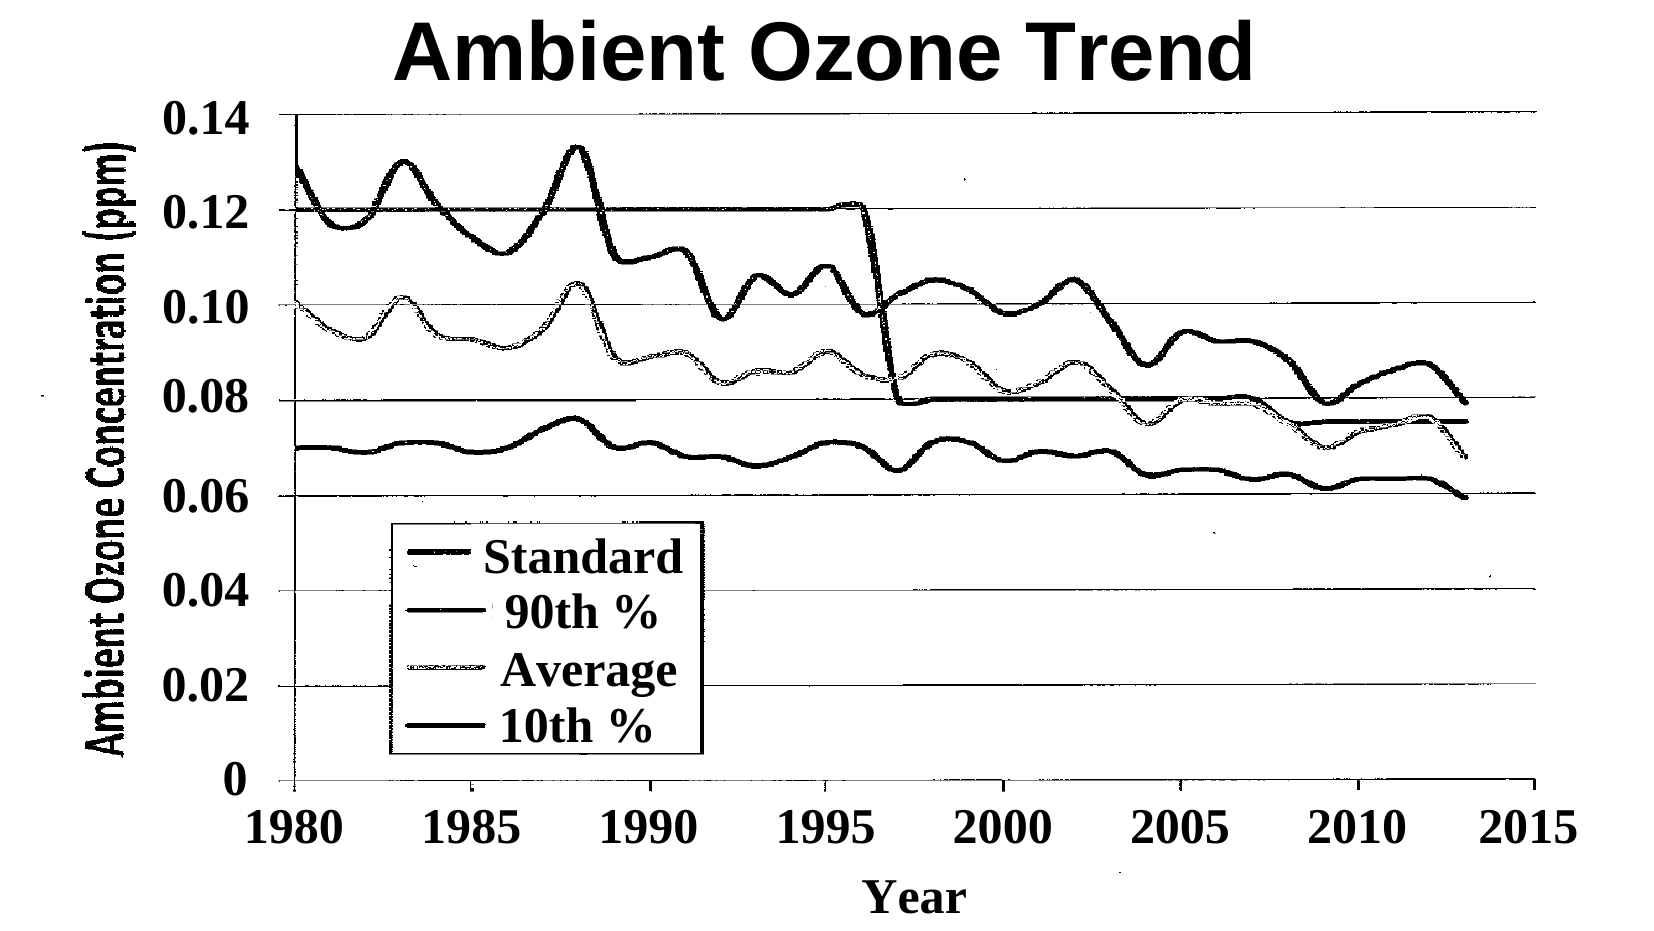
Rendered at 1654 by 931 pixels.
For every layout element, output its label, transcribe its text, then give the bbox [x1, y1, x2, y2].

text_box 0.08 [149, 360, 262, 424]
text_box Average [487, 636, 690, 697]
text_box 0.06 [149, 460, 262, 525]
text_box Standard [471, 523, 696, 584]
text_box 1980 [231, 791, 357, 855]
text_box 0.12 [150, 177, 262, 241]
text_box 1985 [409, 791, 534, 855]
text_box 0.04 [149, 555, 262, 619]
text_box 0 [210, 744, 260, 808]
text_box 2005 [1117, 791, 1243, 855]
picture [37, 88, 1613, 904]
text_box 2010 [1295, 791, 1420, 855]
text_box 0.02 [149, 649, 262, 713]
text_box 2015 [1466, 791, 1591, 855]
text_box Ambient Ozone Trend [0, 0, 1651, 101]
text_box 1995 [763, 791, 888, 855]
text_box 90th % [492, 584, 674, 640]
text_box Year [849, 862, 980, 926]
text_box 10th % [486, 692, 669, 753]
text_box 0.10 [149, 272, 262, 336]
text_box 1990 [586, 791, 711, 855]
text_box 0.14 [150, 83, 262, 147]
text_box 2000 [940, 791, 1065, 855]
